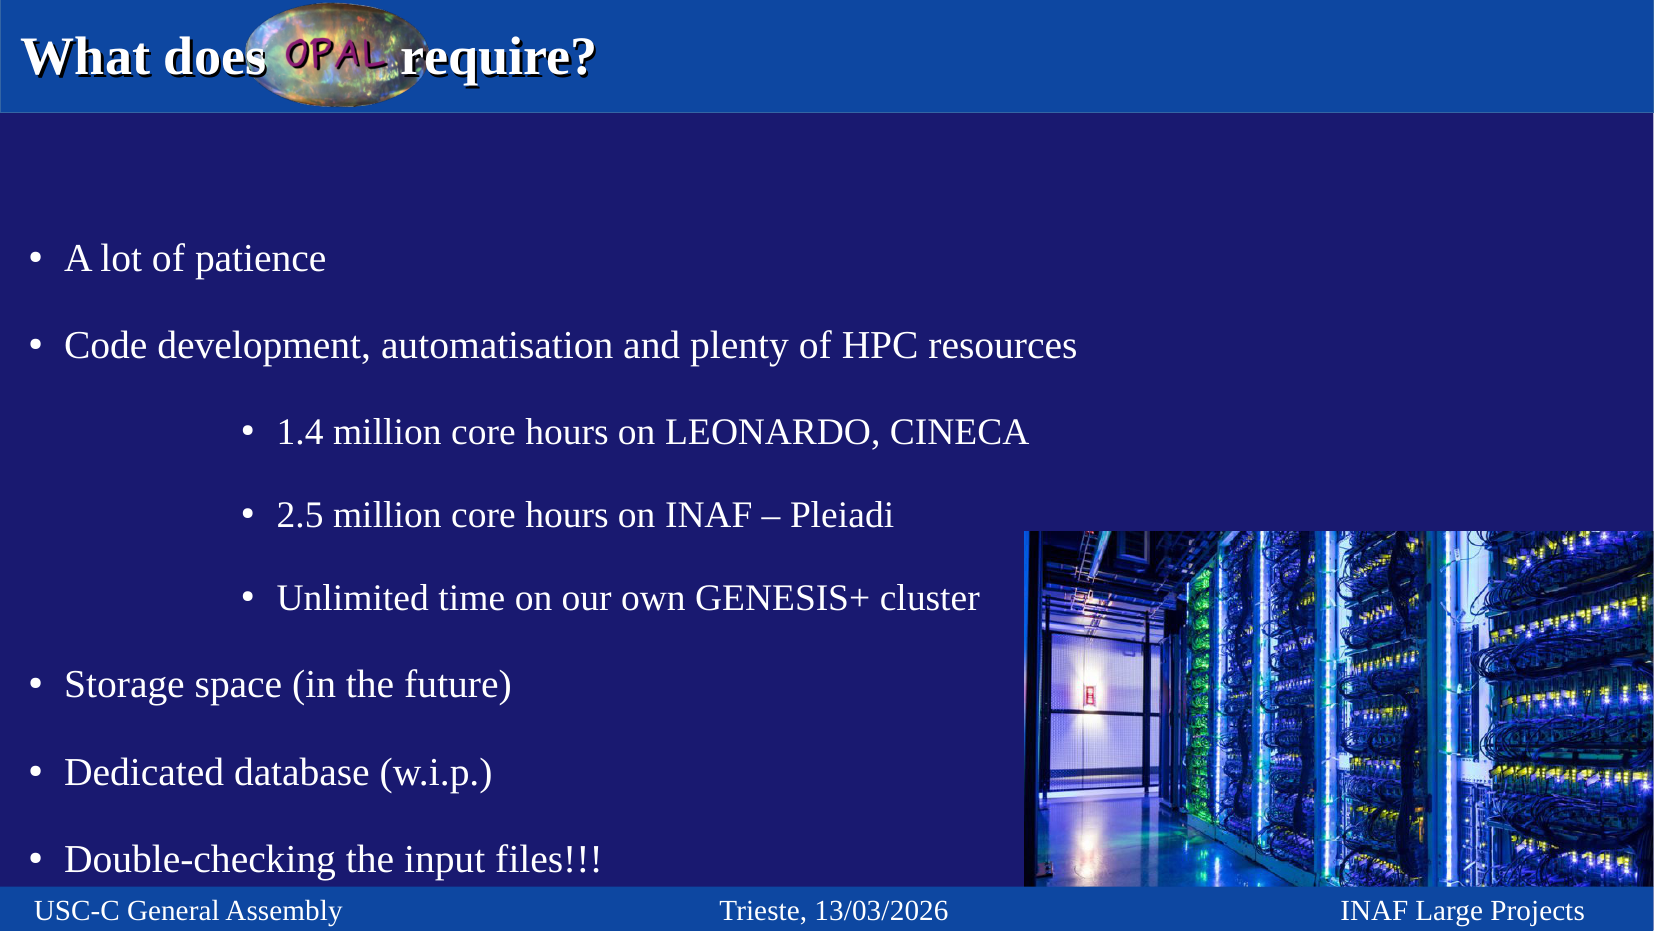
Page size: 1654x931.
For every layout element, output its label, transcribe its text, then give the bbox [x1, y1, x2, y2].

picture [1024, 531, 1654, 886]
text_box What does require? [5, 0, 1163, 113]
text_box A lot of patience Code development, automatisation and plenty of HPC resources 1.4 million core hours on LEONARDO, CINECA 2.5 million core hours on INAF – Pleiadi Unlimited time on our own GENESIS+ cluster Storage space (in the future) Dedicated database (w.i.p.) Double-checking the input files!!! [13, 228, 1613, 866]
text_box USC-C General Assembly Trieste, 13/03/2026 INAF Large Projects [0, 888, 1654, 931]
text_box [1163, 0, 1654, 113]
text_box [0, 0, 5, 113]
